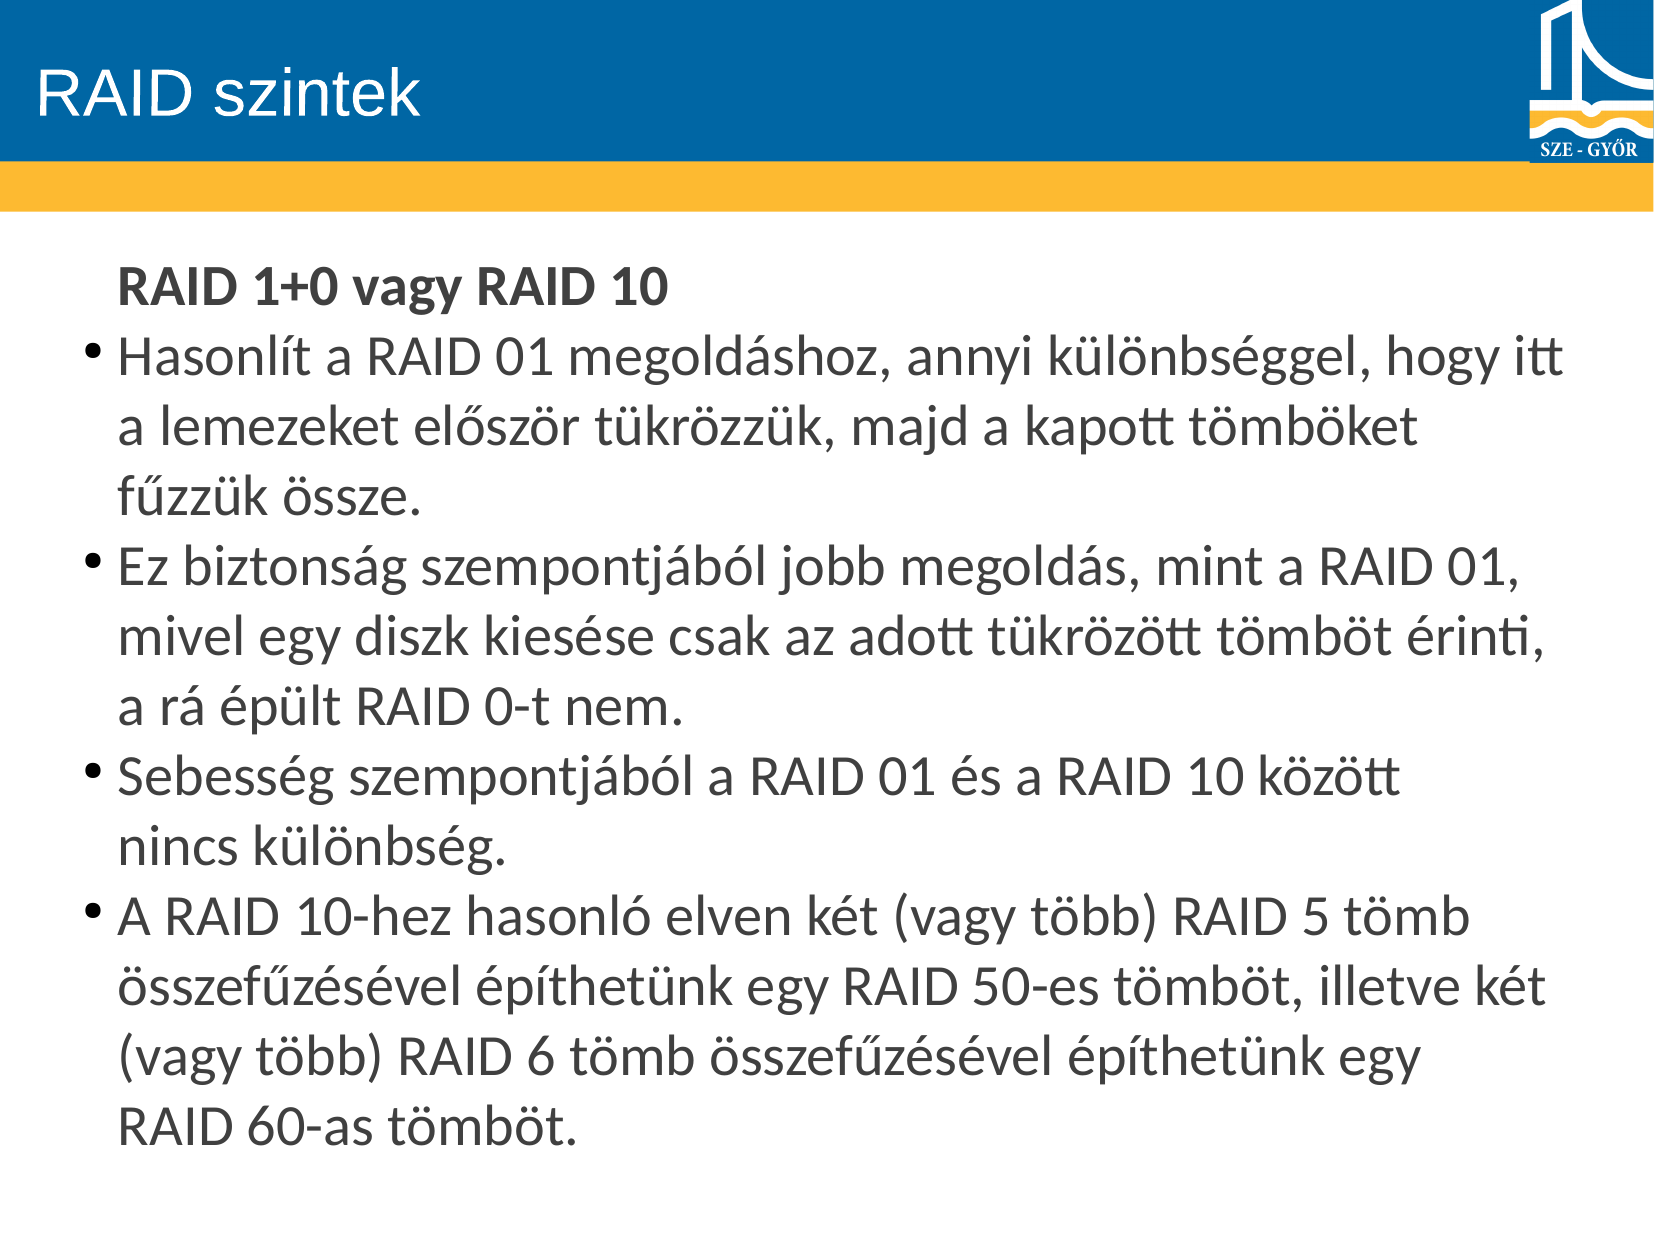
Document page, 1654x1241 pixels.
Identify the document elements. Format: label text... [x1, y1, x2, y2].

picture [1529, 0, 1654, 163]
text_box RAID 1+0 vagy RAID 10 Hasonlít a RAID 01 megoldáshoz, annyi különbséggel, hogy itt a lemezeket először tükrözzük, majd a kapott tömböket fűzzük össze. Ez biztonság szempontjából jobb megoldás, mint a RAID 01, mivel egy diszk kiesése csak az adott tükrözött tömböt érinti, a rá épült RAID 0-t nem. Sebesség szempontjából a RAID 01 és a RAID 10 között nincs különbség. A RAID 10-hez hasonló elven két (vagy több) RAID 5 tömb összefűzésével építhetünk egy RAID 50-es tömböt, illetve két (vagy több) RAID 6 tömb összefűzésével építhetünk egy RAID 60-as tömböt. [82, 247, 1571, 1198]
text_box RAID szintek [34, 48, 1524, 144]
